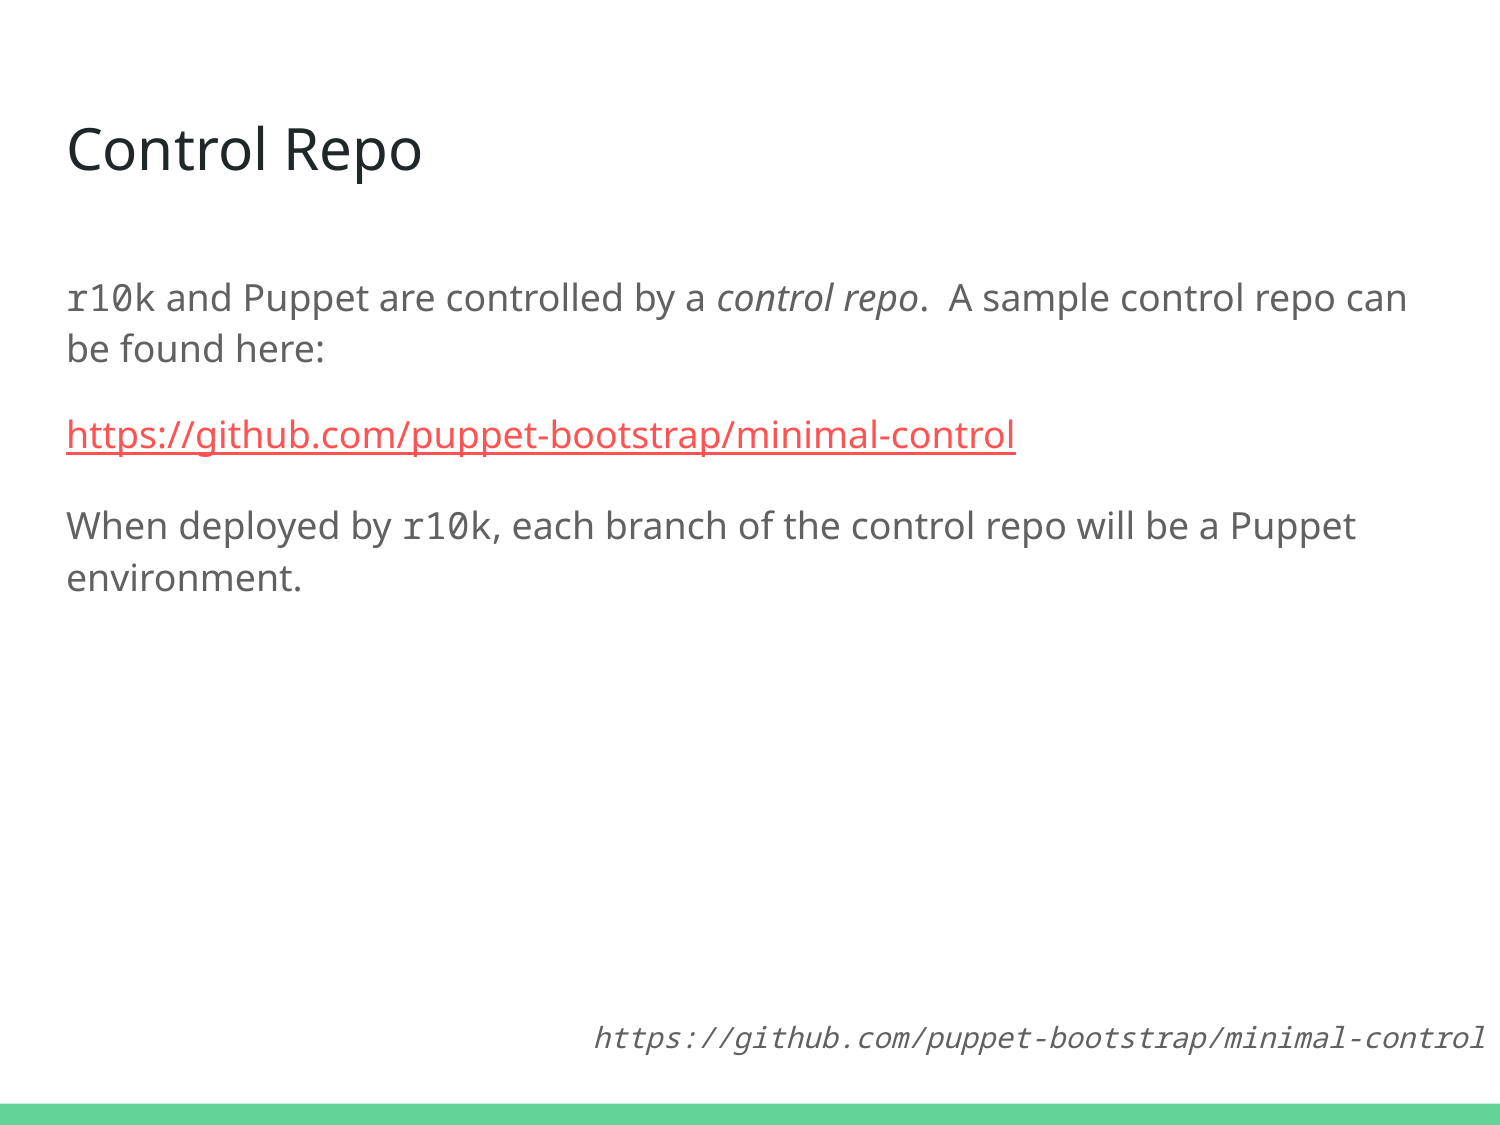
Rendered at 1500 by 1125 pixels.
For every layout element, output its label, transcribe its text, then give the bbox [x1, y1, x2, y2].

list r10k and Puppet are controlled by a control repo. A sample control repo can be found here: https://github.com/puppet-bootstrap/minimal-control When deployed by r10k, each branch of the control repo will be a Puppet environment. [51, 252, 1449, 1000]
title Control Repo [51, 97, 1449, 223]
text_box https://github.com/puppet-bootstrap/minimal-control [409, 999, 1500, 1107]
